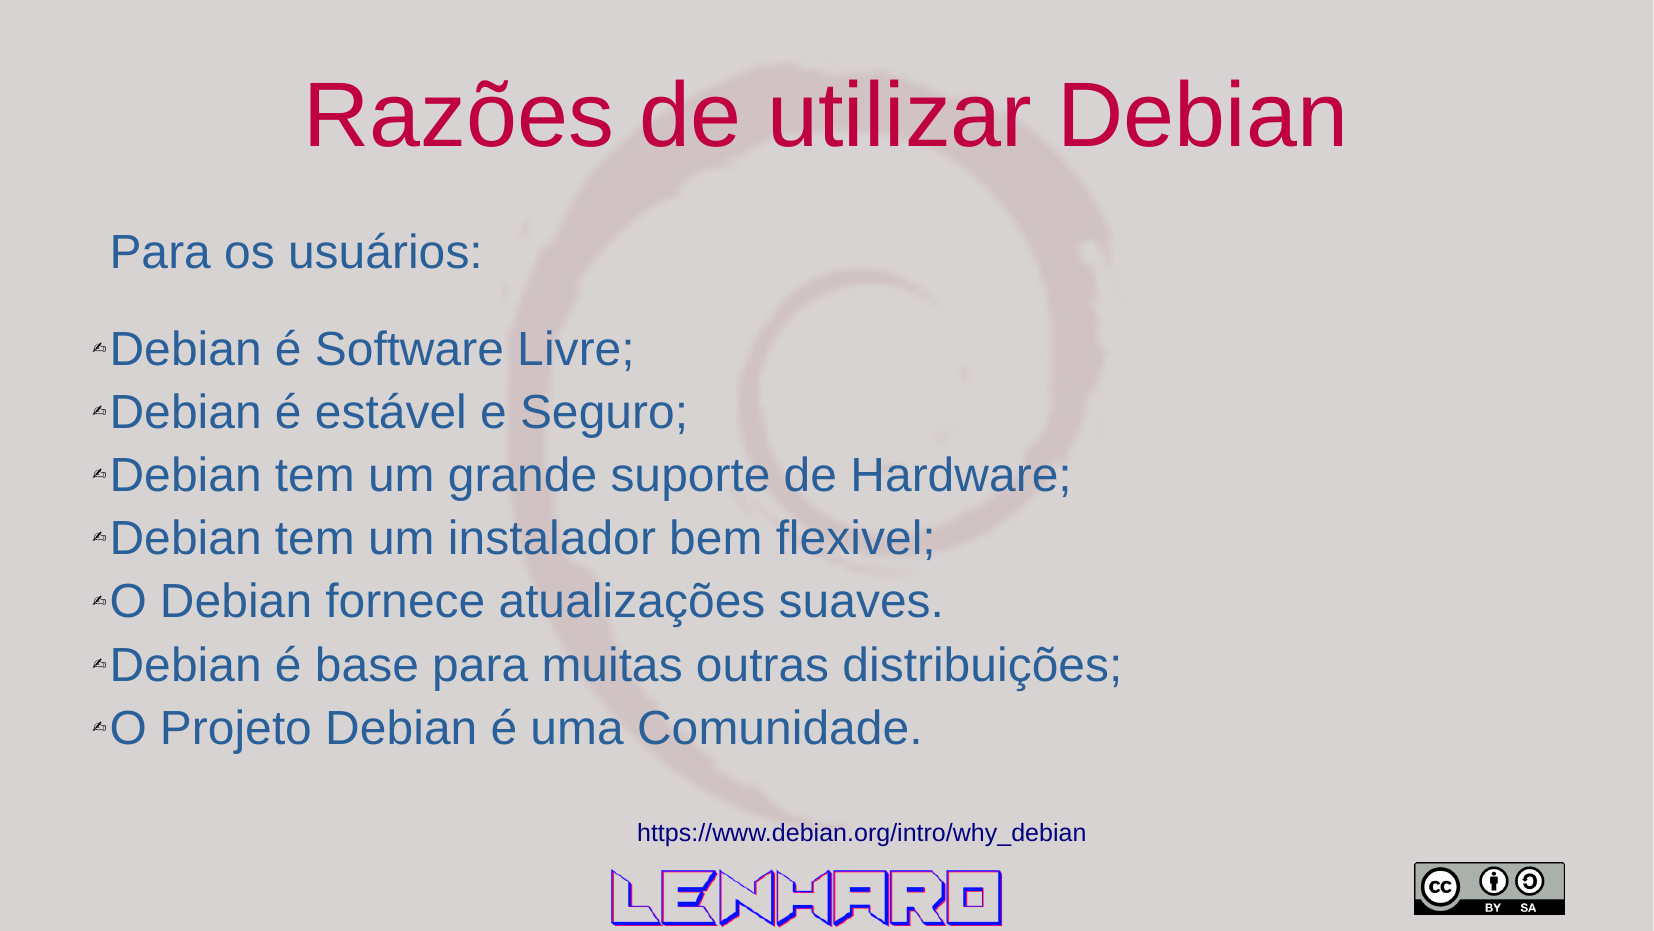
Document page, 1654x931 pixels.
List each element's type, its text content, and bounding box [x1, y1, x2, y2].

picture [0, 0, 1654, 931]
title Razões de utilizar Debian [82, 37, 1571, 193]
list Para os usuários: Debian é Software Livre; Debian é estável e Seguro; Debian tem um grande suporte de Hardware; Debian tem um instalador bem flexivel; O Debian fornece atualizações suaves. Debian é base para muitas outras distribuições; O Projeto Debian é uma Comunidade. [86, 225, 1576, 765]
text_box https://www.debian.org/intro/why_debian [112, 811, 1613, 854]
